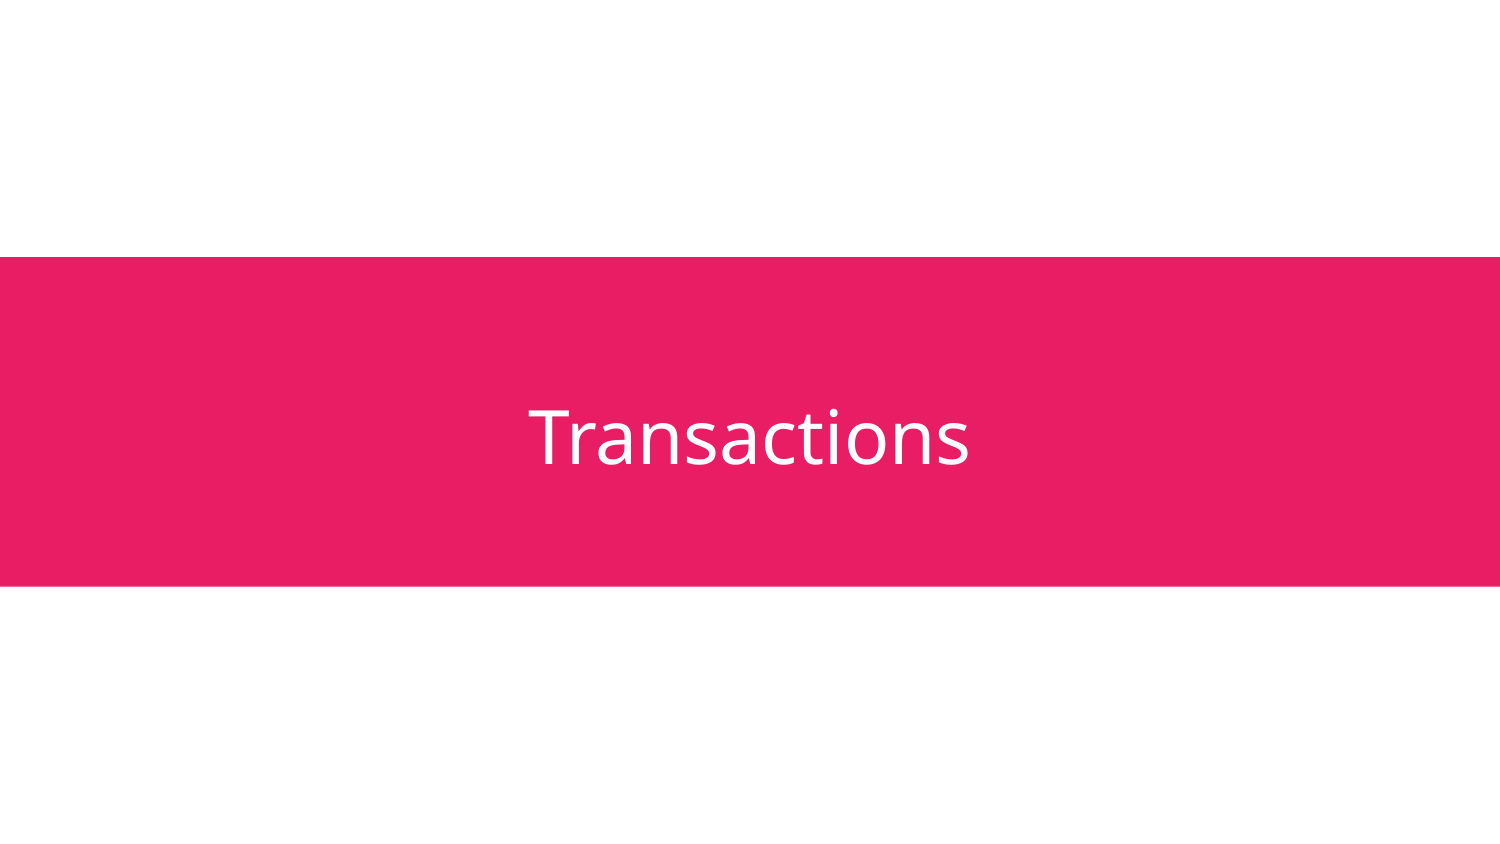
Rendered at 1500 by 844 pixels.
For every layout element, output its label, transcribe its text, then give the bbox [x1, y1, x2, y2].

title Transactions [70, 309, 1430, 559]
